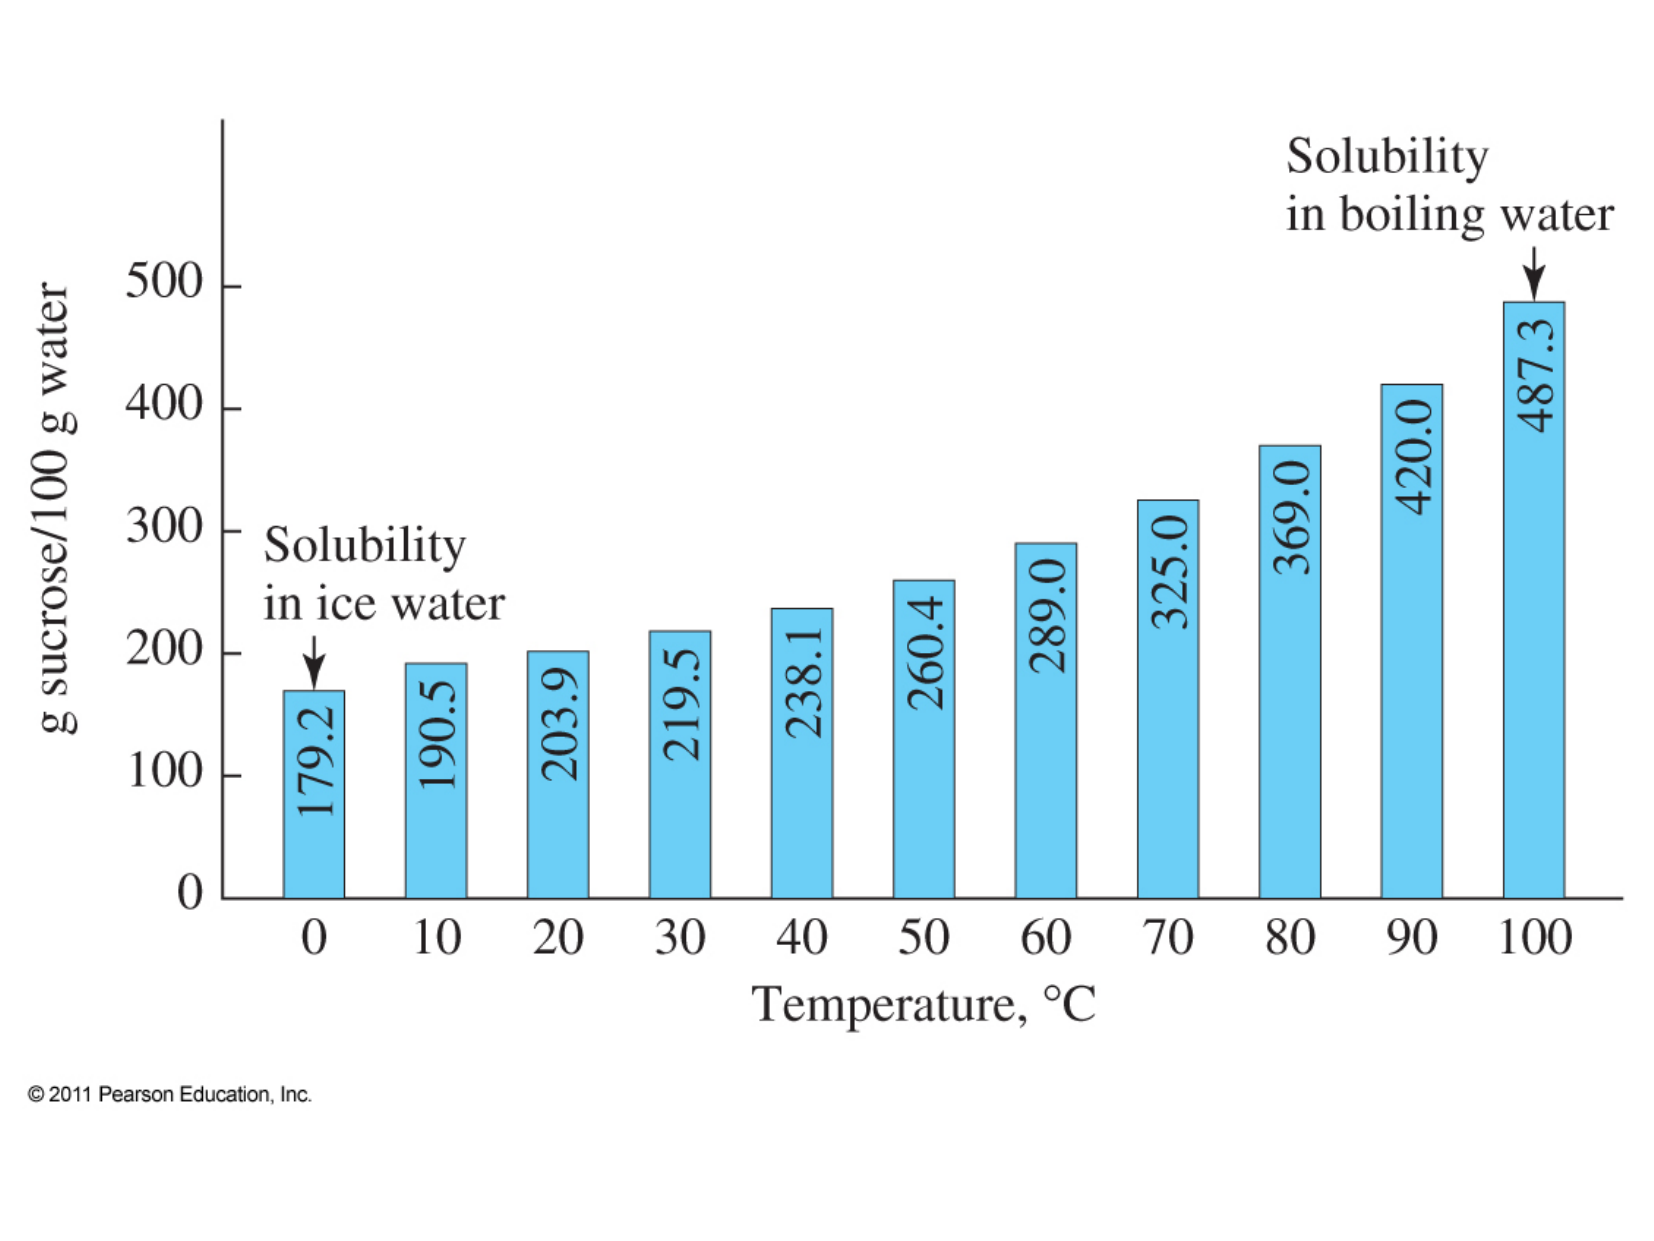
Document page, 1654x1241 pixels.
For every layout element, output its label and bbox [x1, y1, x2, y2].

picture [0, 91, 1654, 1150]
